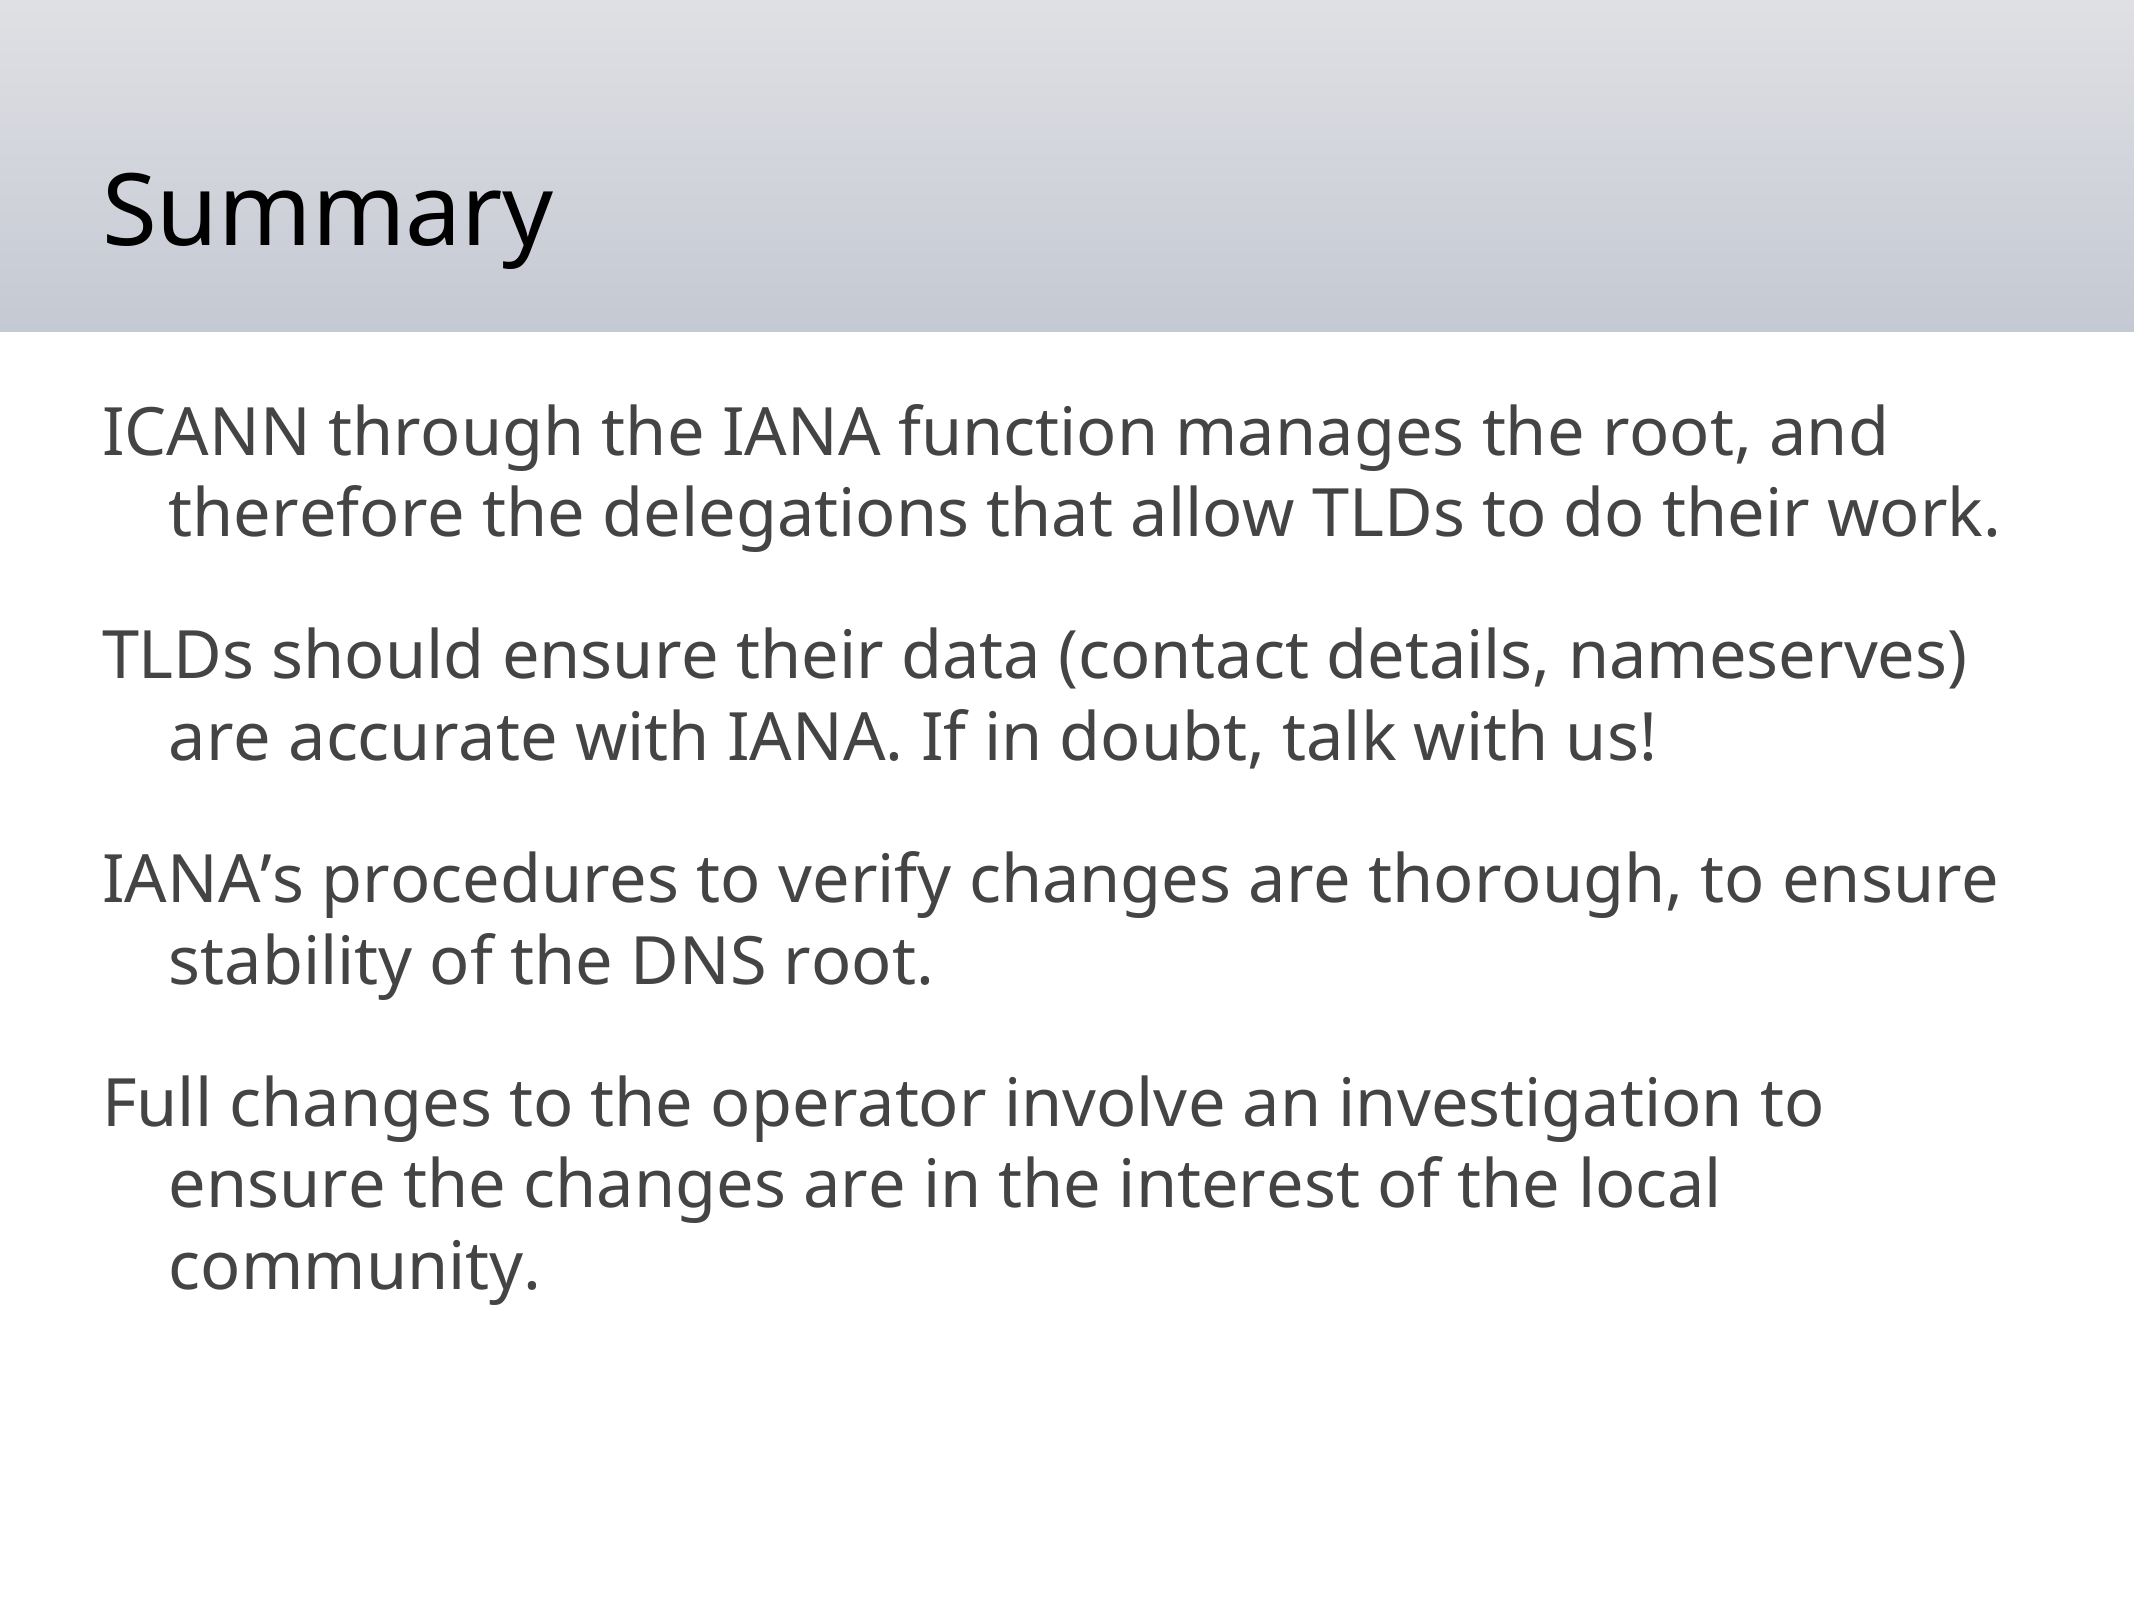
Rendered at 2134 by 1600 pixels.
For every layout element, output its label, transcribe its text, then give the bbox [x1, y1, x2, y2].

list ICANN through the IANA function manages the root, and therefore the delegations that allow TLDs to do their work. TLDs should ensure their data (contact details, nameserves) are accurate with IANA. If in doubt, talk with us! IANA’s procedures to verify changes are thorough, to ensure stability of the DNS root. Full changes to the operator involve an investigation to ensure the changes are in the interest of the local community. [93, 381, 2040, 1459]
text_box [0, 0, 2134, 332]
title Summary [93, 54, 2040, 284]
